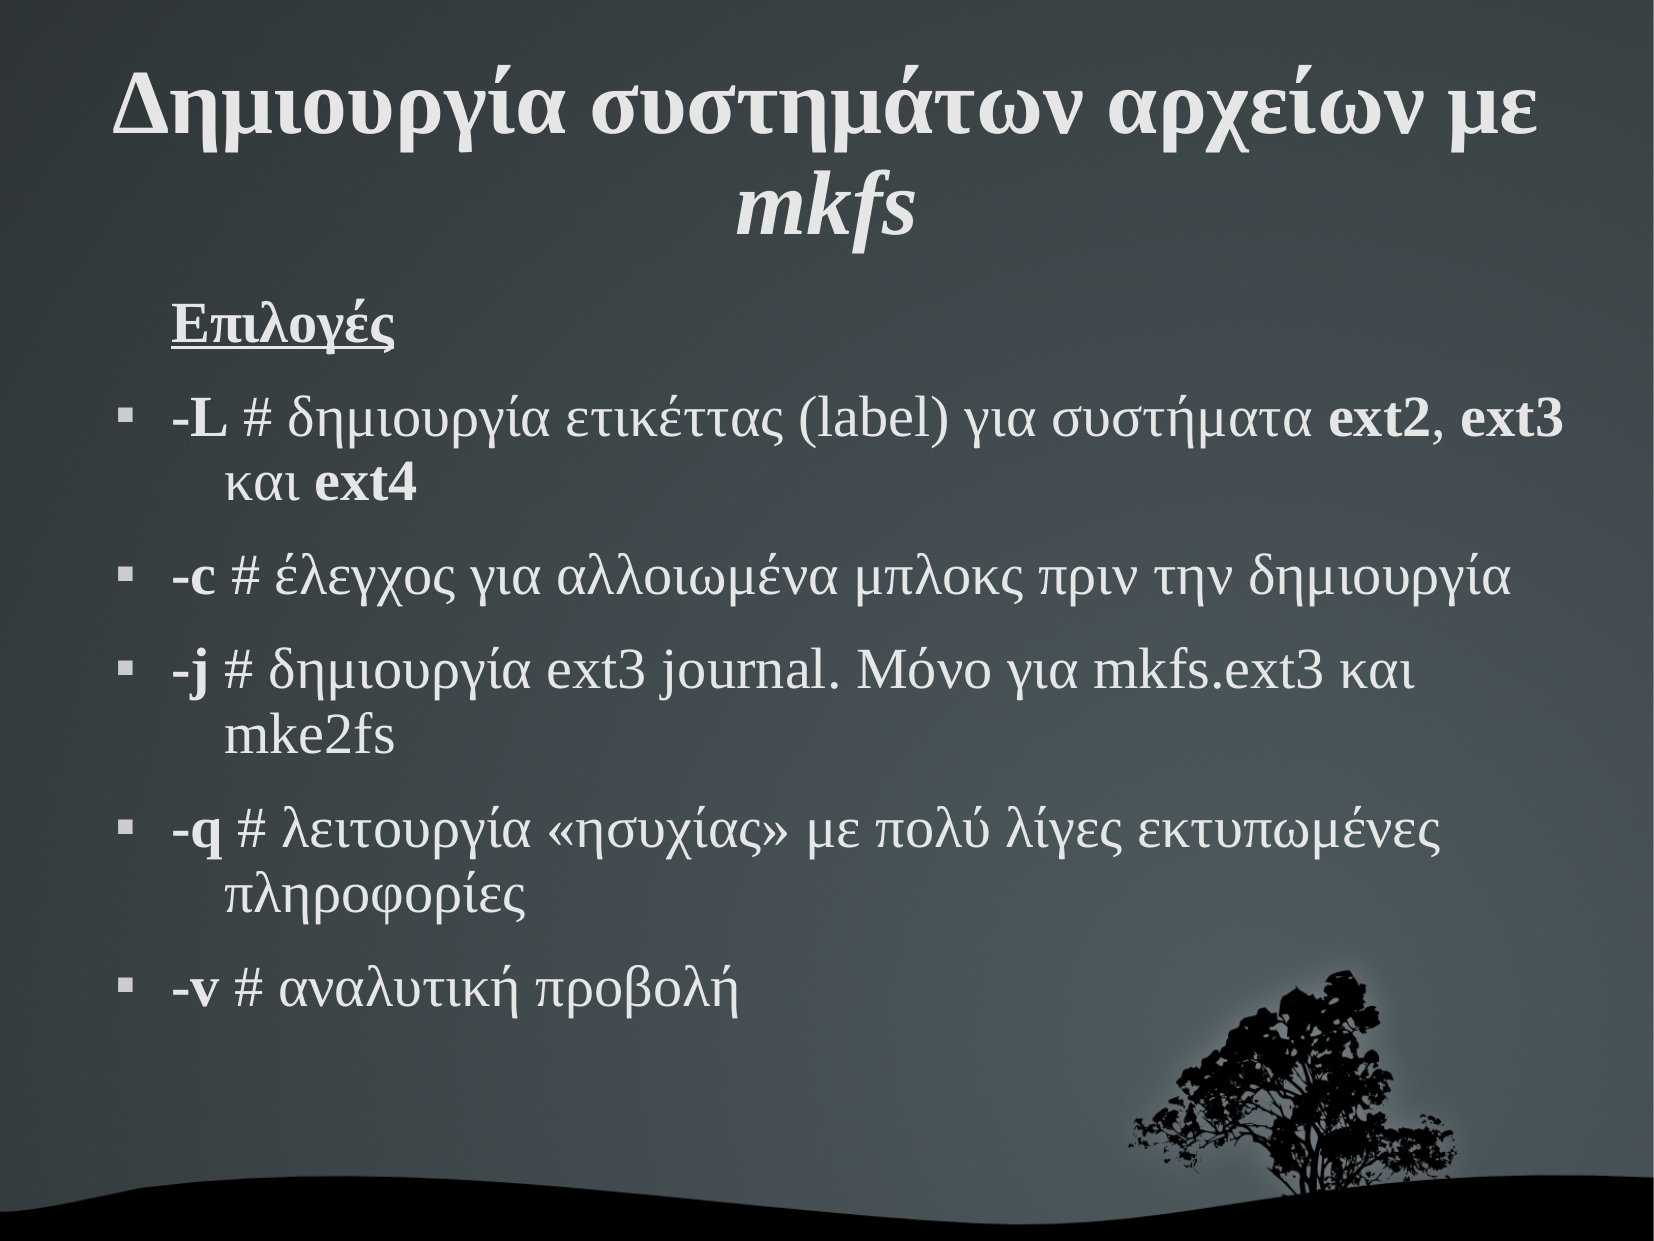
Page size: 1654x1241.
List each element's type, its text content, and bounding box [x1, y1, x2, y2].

list Επιλογές -L # δημιουργία ετικέττας (label) για συστήματα ext2, ext3 και ext4 -c # έλεγχος για αλλοιωμένα μπλοκς πριν την δημιουργία -j # δημιουργία ext3 journal. Μόνο για mkfs.ext3 και mke2fs -q # λειτουργία «ησυχίας» με πολύ λίγες εκτυπωμένες πληροφορίες -v # αναλυτική προβολή [82, 290, 1571, 1111]
title Δημιουργία συστημάτων αρχείων με mkfs [82, 33, 1571, 273]
picture [0, 0, 1654, 1241]
